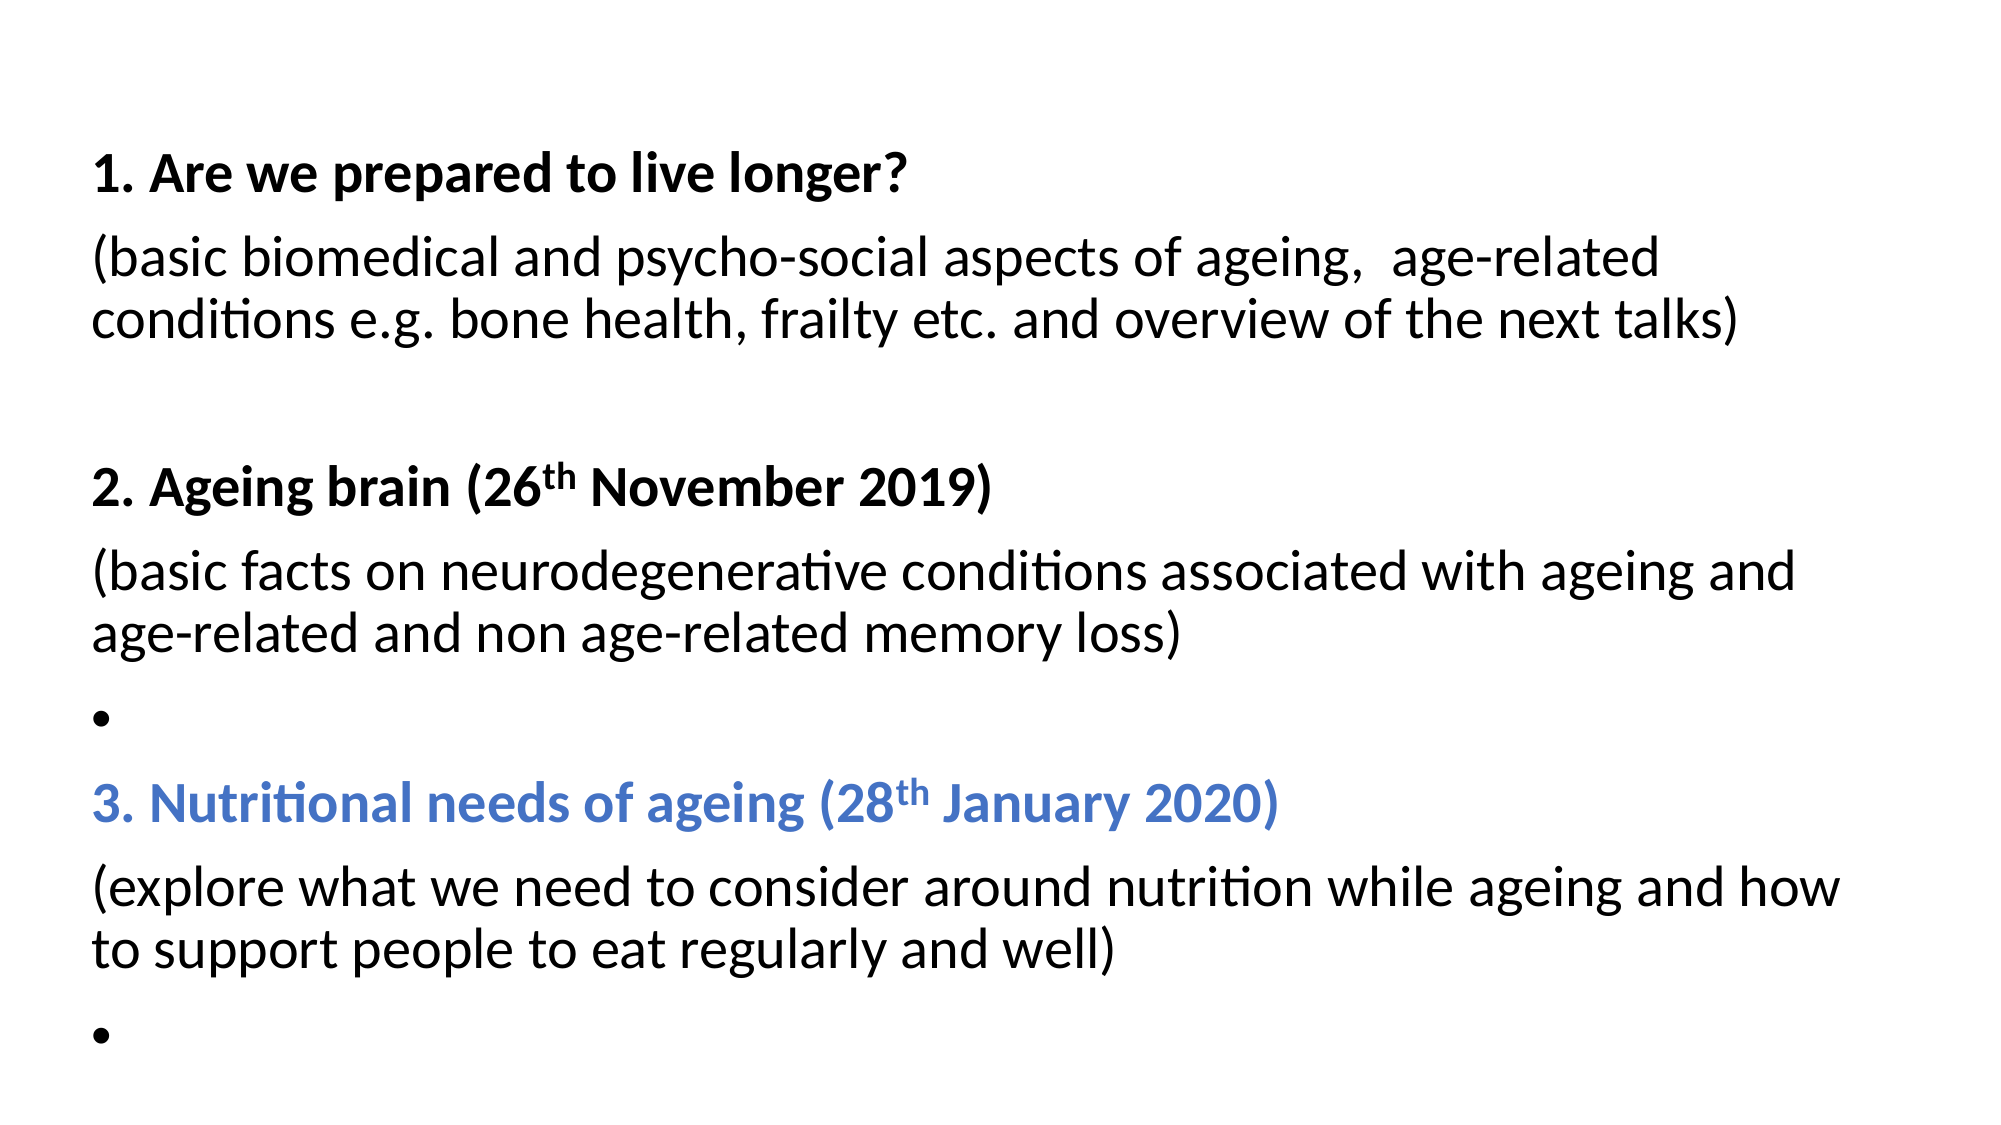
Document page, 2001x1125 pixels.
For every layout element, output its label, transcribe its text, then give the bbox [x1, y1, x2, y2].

list 1. Are we prepared to live longer? (basic biomedical and psycho-social aspects of ageing, age-related conditions e.g. bone health, frailty etc. and overview of the next talks) 2. Ageing brain (26th November 2019) (basic facts on neurodegenerative conditions associated with ageing and age-related and non age-related memory loss) 3. Nutritional needs of ageing (28th January 2020) (explore what we need to consider around nutrition while ageing and how to support people to eat regularly and well) [76, 134, 1863, 1014]
